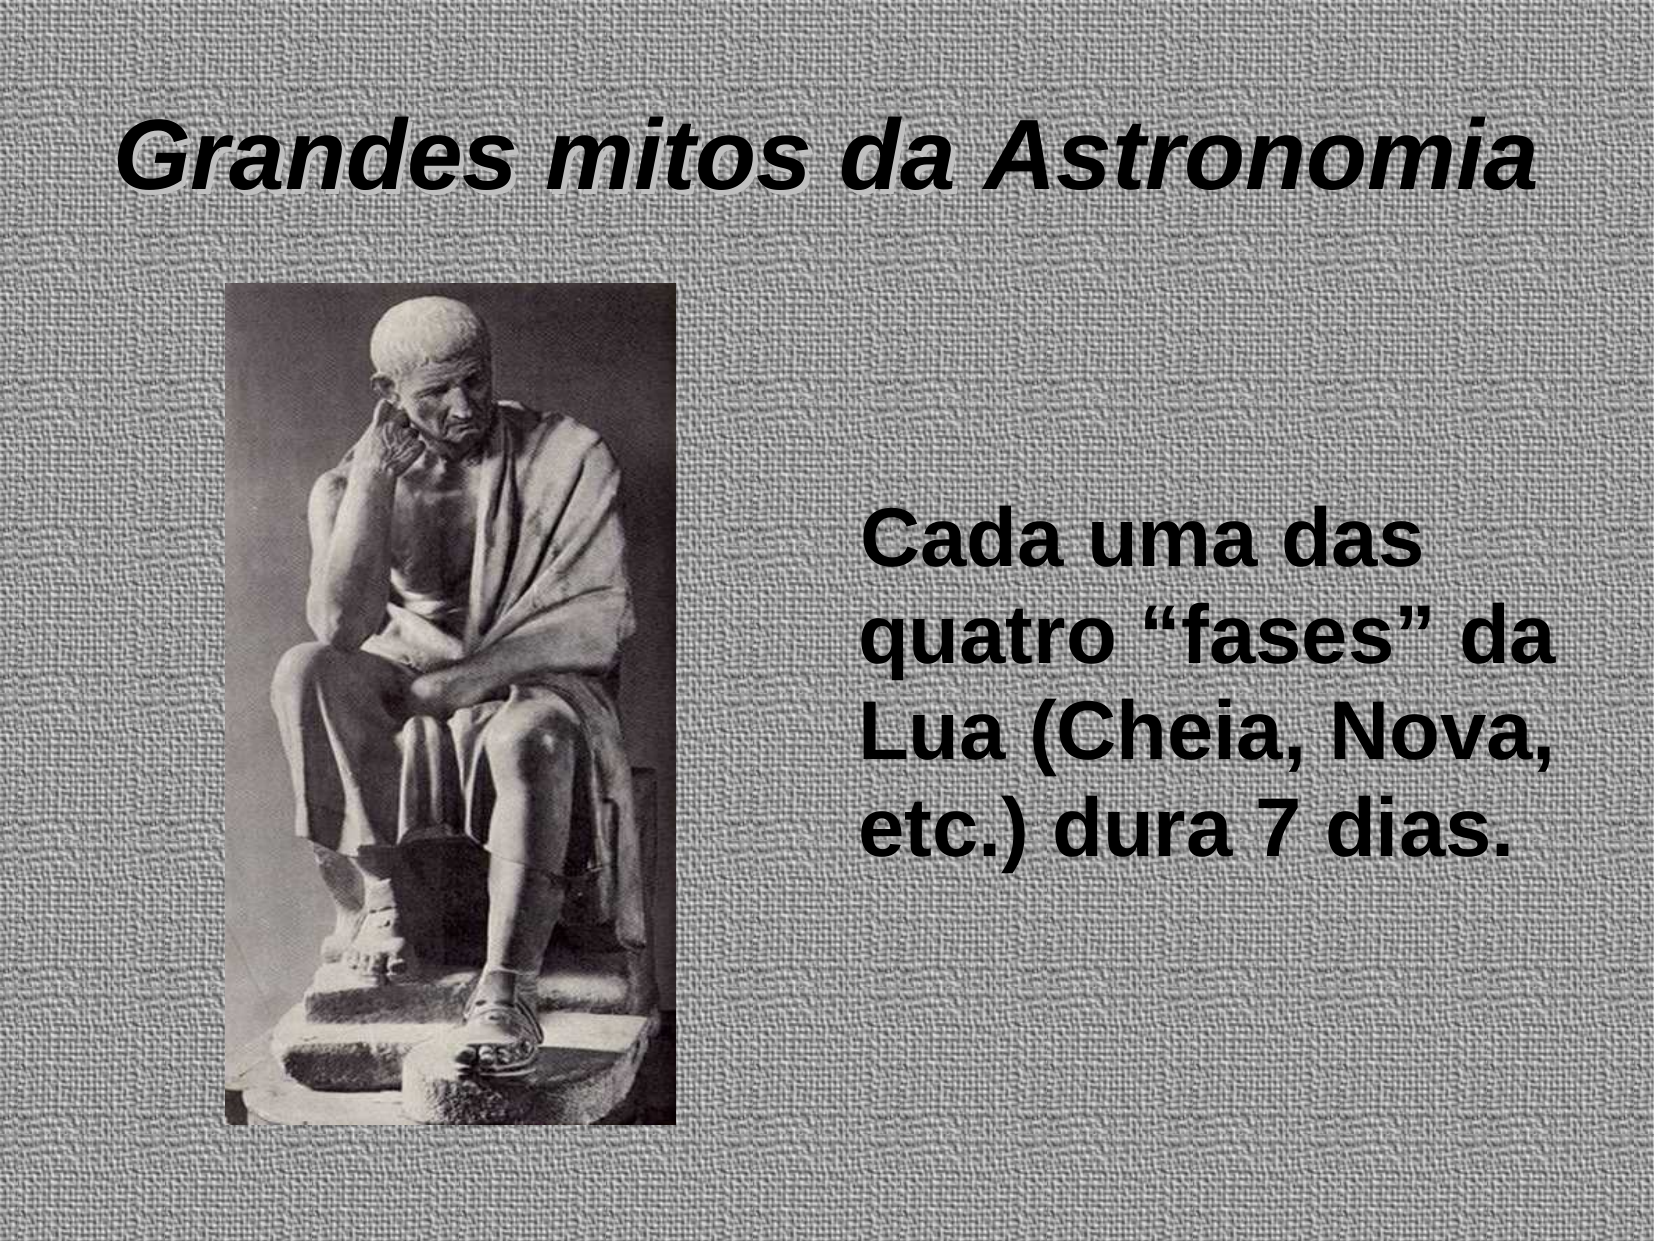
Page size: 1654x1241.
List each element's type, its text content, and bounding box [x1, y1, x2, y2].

title Grandes mitos da Astronomia [82, 49, 1571, 257]
list Cada uma das quatro “fases” da Lua (Cheia, Nova, etc.) dura 7 dias. [787, 487, 1576, 871]
picture [0, 0, 1654, 1241]
